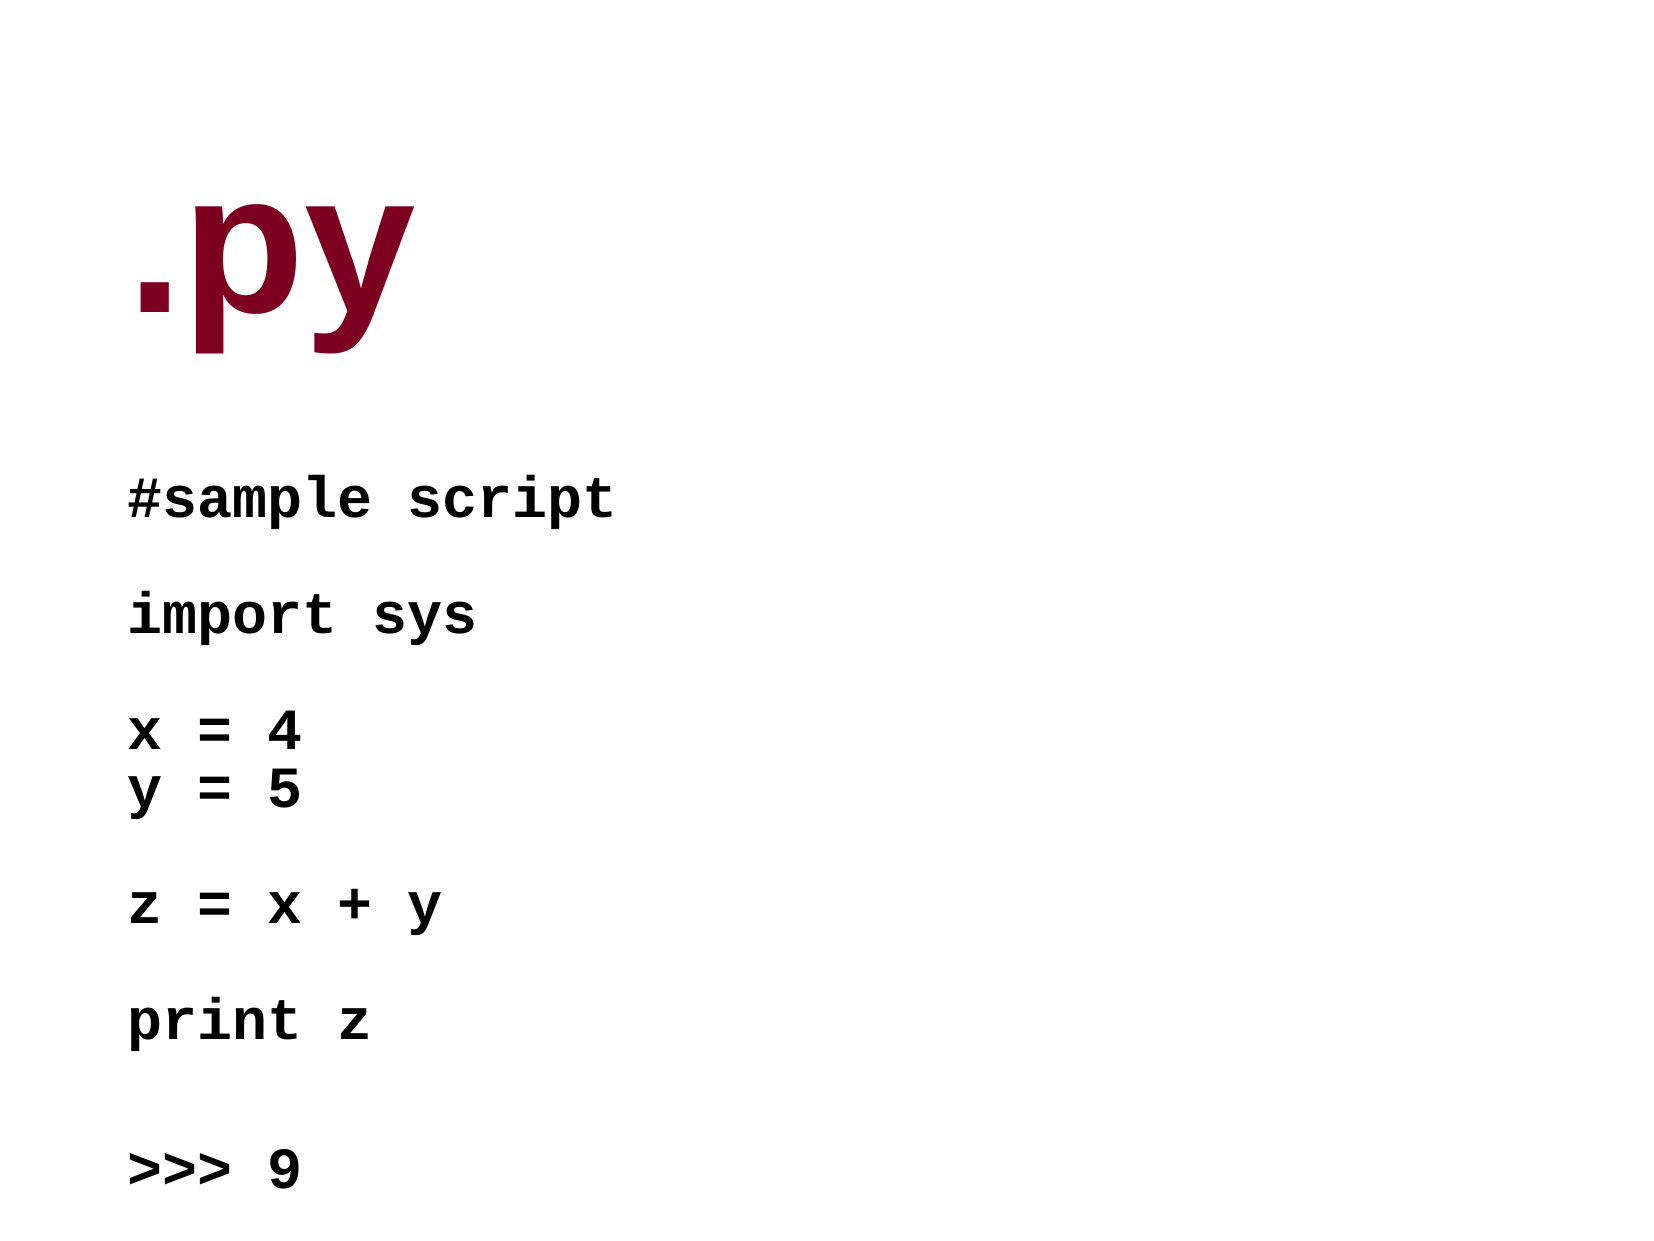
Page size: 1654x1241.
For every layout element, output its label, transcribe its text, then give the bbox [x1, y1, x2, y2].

text_box .py [112, 112, 1351, 338]
text_box #sample script import sys x = 4 y = 5 z = x + y print z [112, 453, 1313, 1051]
text_box .py [223, 223, 267, 295]
text_box >>> 9 [112, 1124, 510, 1199]
